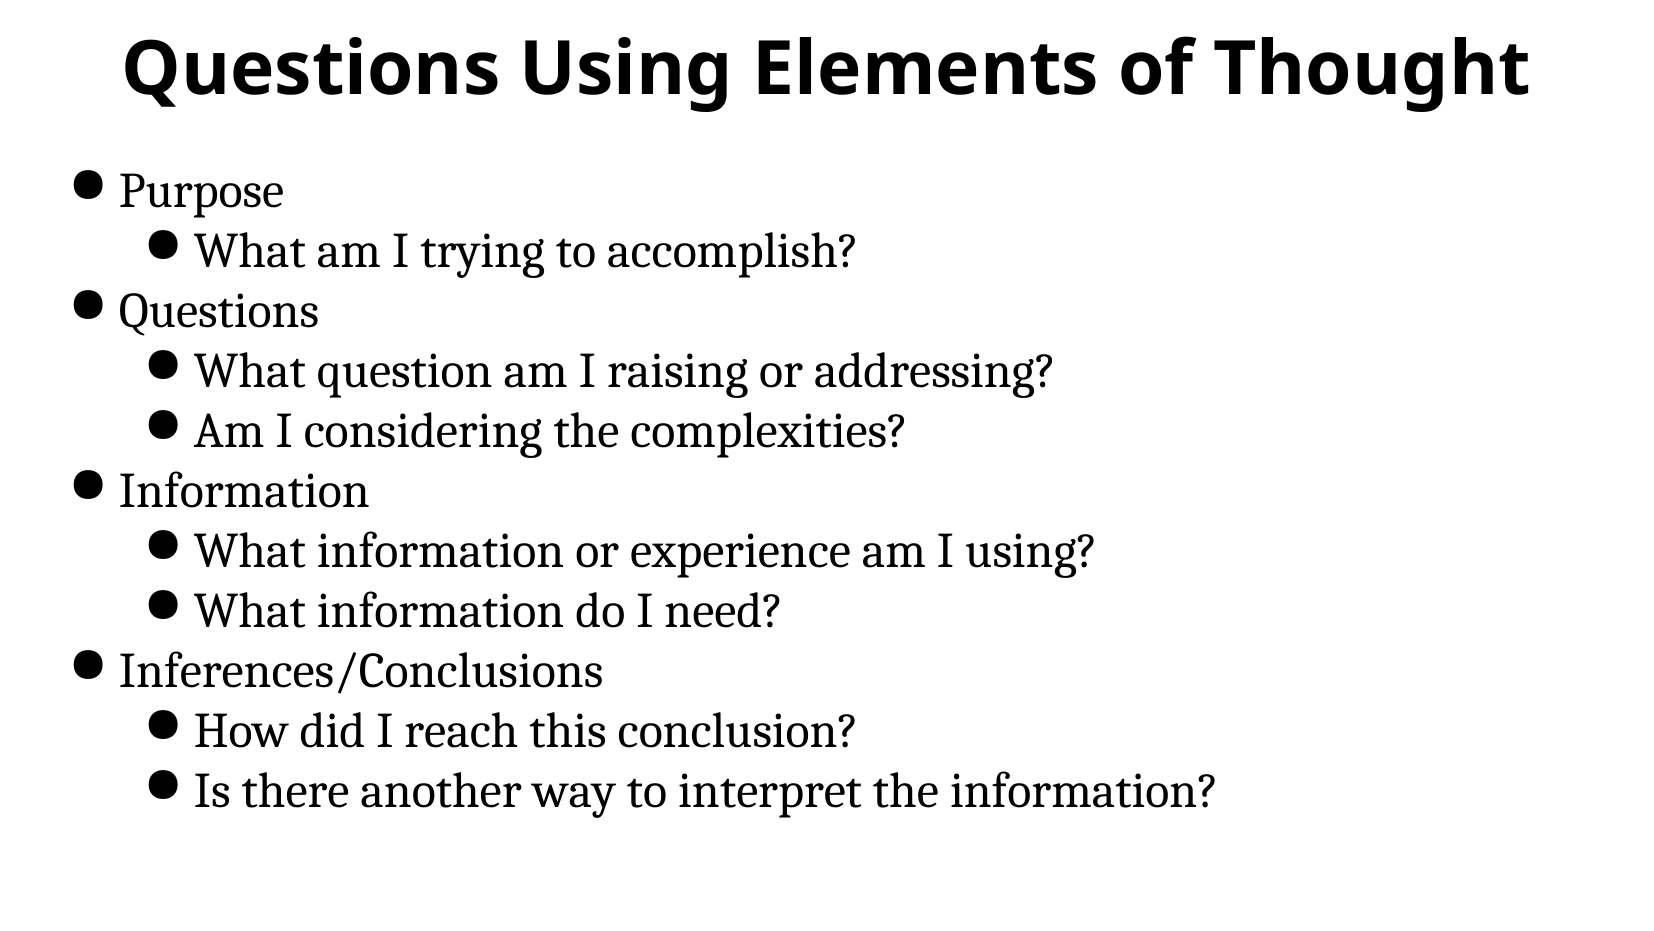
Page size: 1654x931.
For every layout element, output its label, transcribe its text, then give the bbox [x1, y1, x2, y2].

text_box Purpose What am I trying to accomplish? Questions What question am I raising or addressing? Am I considering the complexities? Information What information or experience am I using? What information do I need? Inferences/Conclusions How did I reach this conclusion? Is there another way to interpret the information? [17, 90, 1602, 825]
title Questions Using Elements of Thought [0, 17, 1654, 124]
